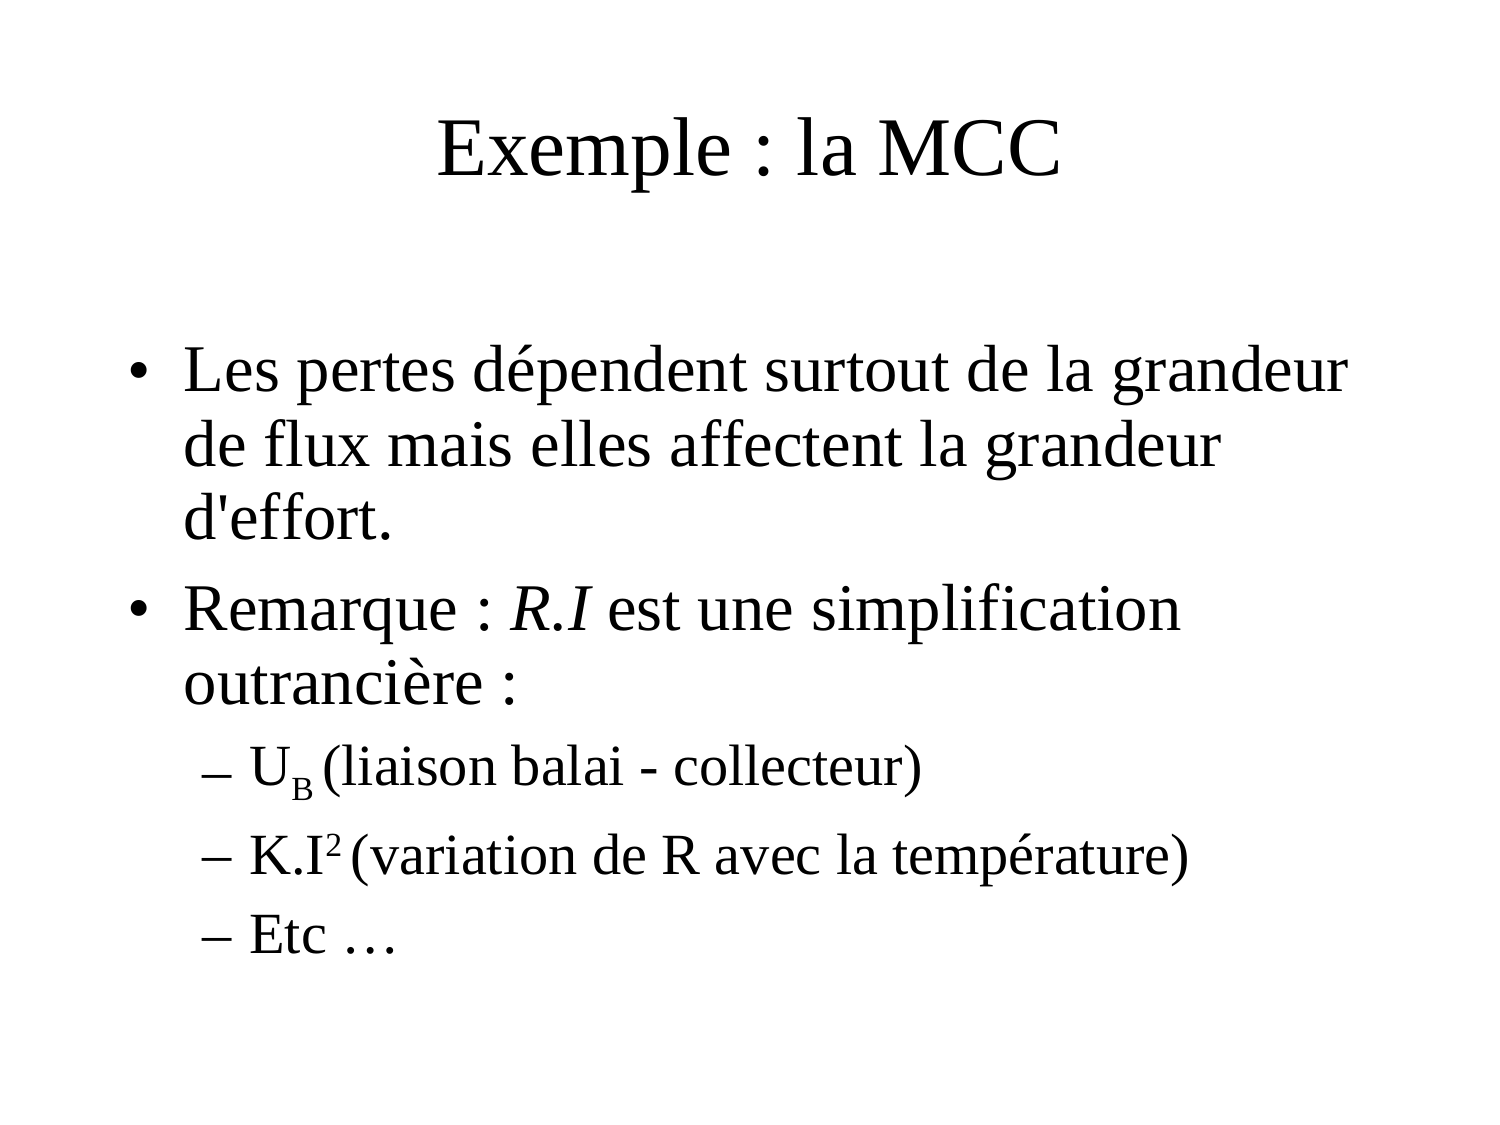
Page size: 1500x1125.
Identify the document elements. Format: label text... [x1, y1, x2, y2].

list Les pertes dépendent surtout de la grandeur de flux mais elles affectent la grandeur d'effort. Remarque : R.I est une simplification outrancière : UB (liaison balai - collecteur) K.I2 (variation de R avec la température) Etc … [112, 324, 1388, 1117]
title Exemple : la MCC [112, 86, 1388, 302]
